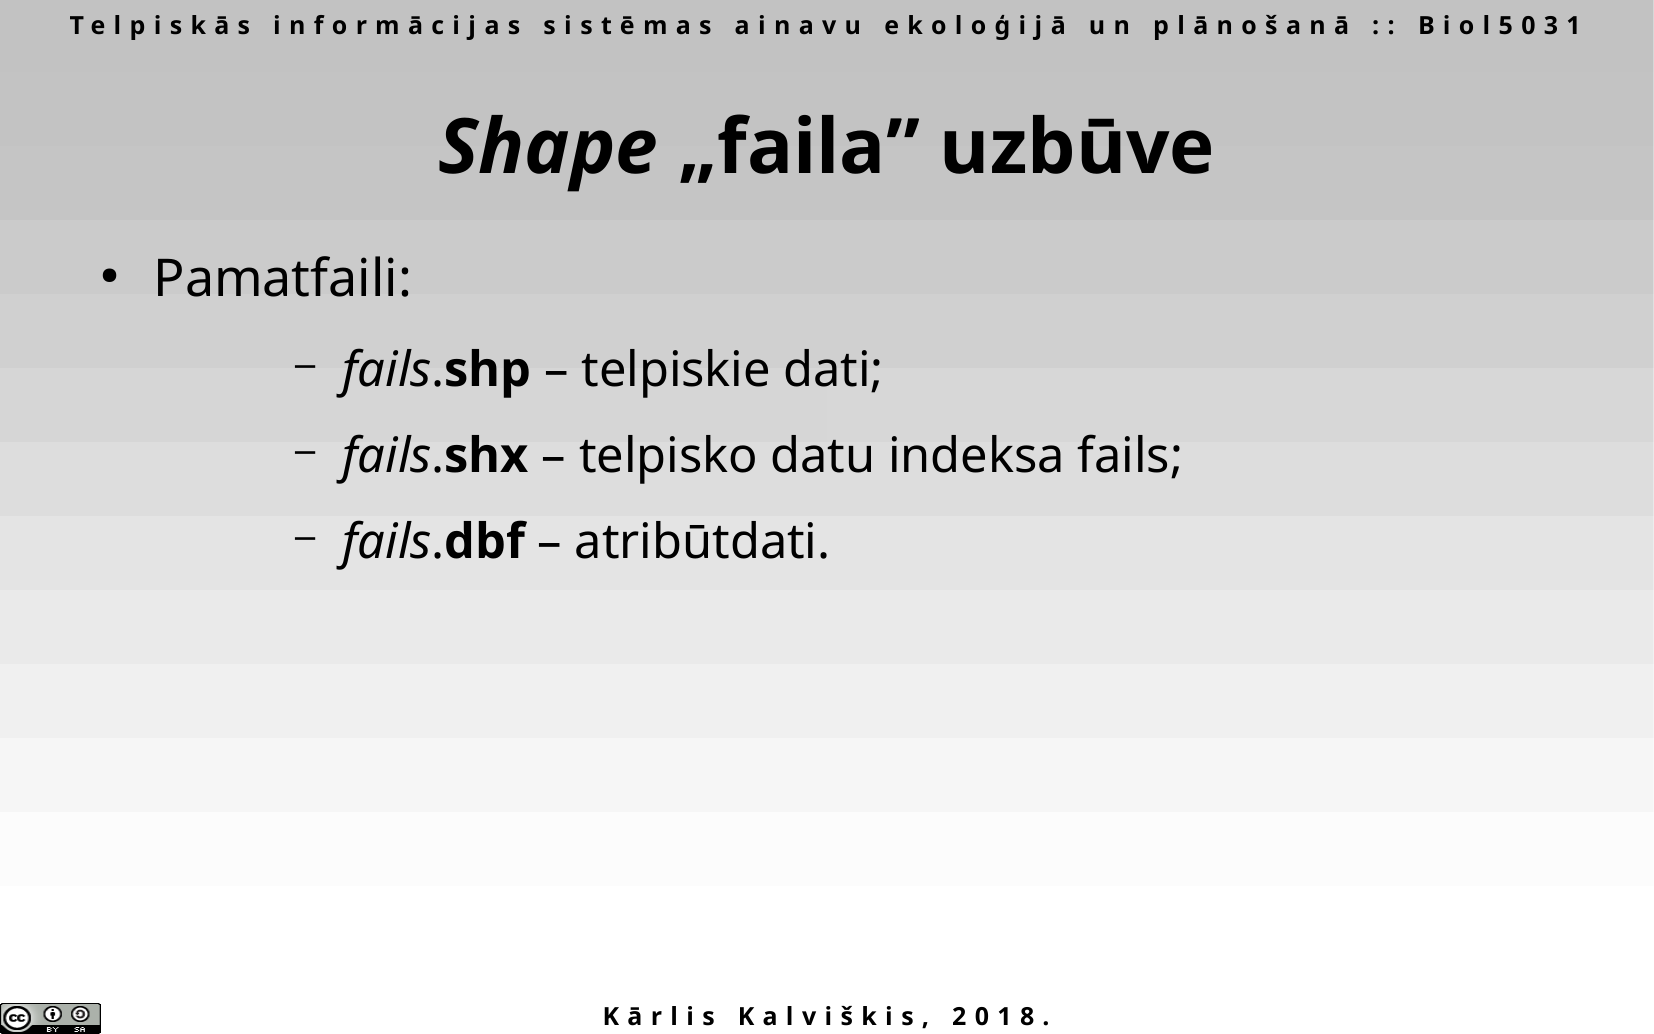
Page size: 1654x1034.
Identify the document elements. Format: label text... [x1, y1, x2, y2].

title Shape „faila” uzbūve [29, 47, 1625, 241]
picture [0, 0, 1654, 1034]
list Pamatfaili: fails.shp – telpiskie dati; fails.shx – telpisko datu indeksa fails; fails.dbf – atribūtdati. [82, 241, 1571, 915]
